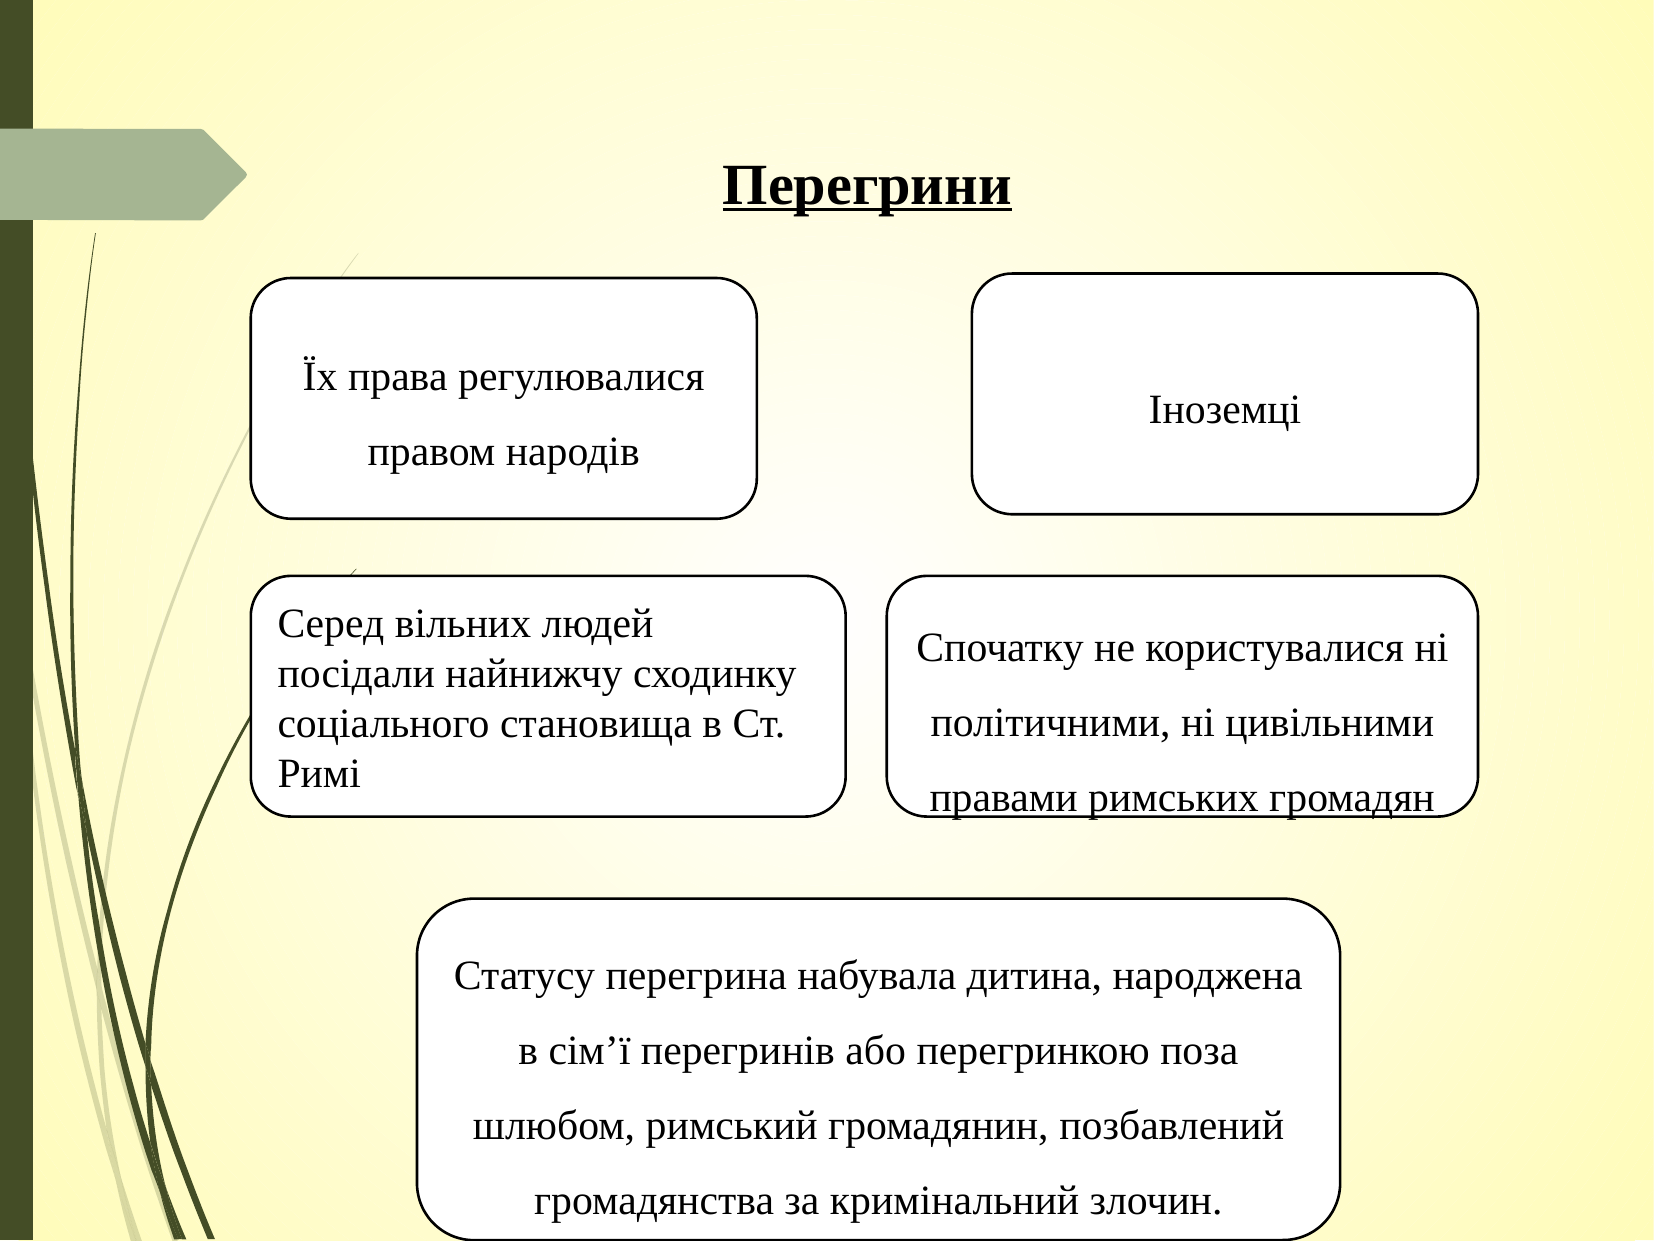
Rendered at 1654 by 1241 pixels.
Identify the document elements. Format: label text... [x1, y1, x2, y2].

text_box Іноземці [971, 273, 1479, 515]
text_box Перегрини [457, 104, 1277, 224]
text_box Спочатку не користувалися ні політичними, ні цивільними правами римських громадян [886, 575, 1479, 817]
text_box Їх права регулювалися правом народів [250, 278, 757, 519]
text_box Серед вільних людей посідали найнижчу сходинку соціального становища в Ст. Римі [250, 575, 846, 817]
text_box Статусу перегрина набувала дитина, народжена в сім’ї перегринів або перегринкою поза шлюбом, римський громадянин, позбавлений громадянства за кримінальний злочин. [416, 898, 1341, 1241]
